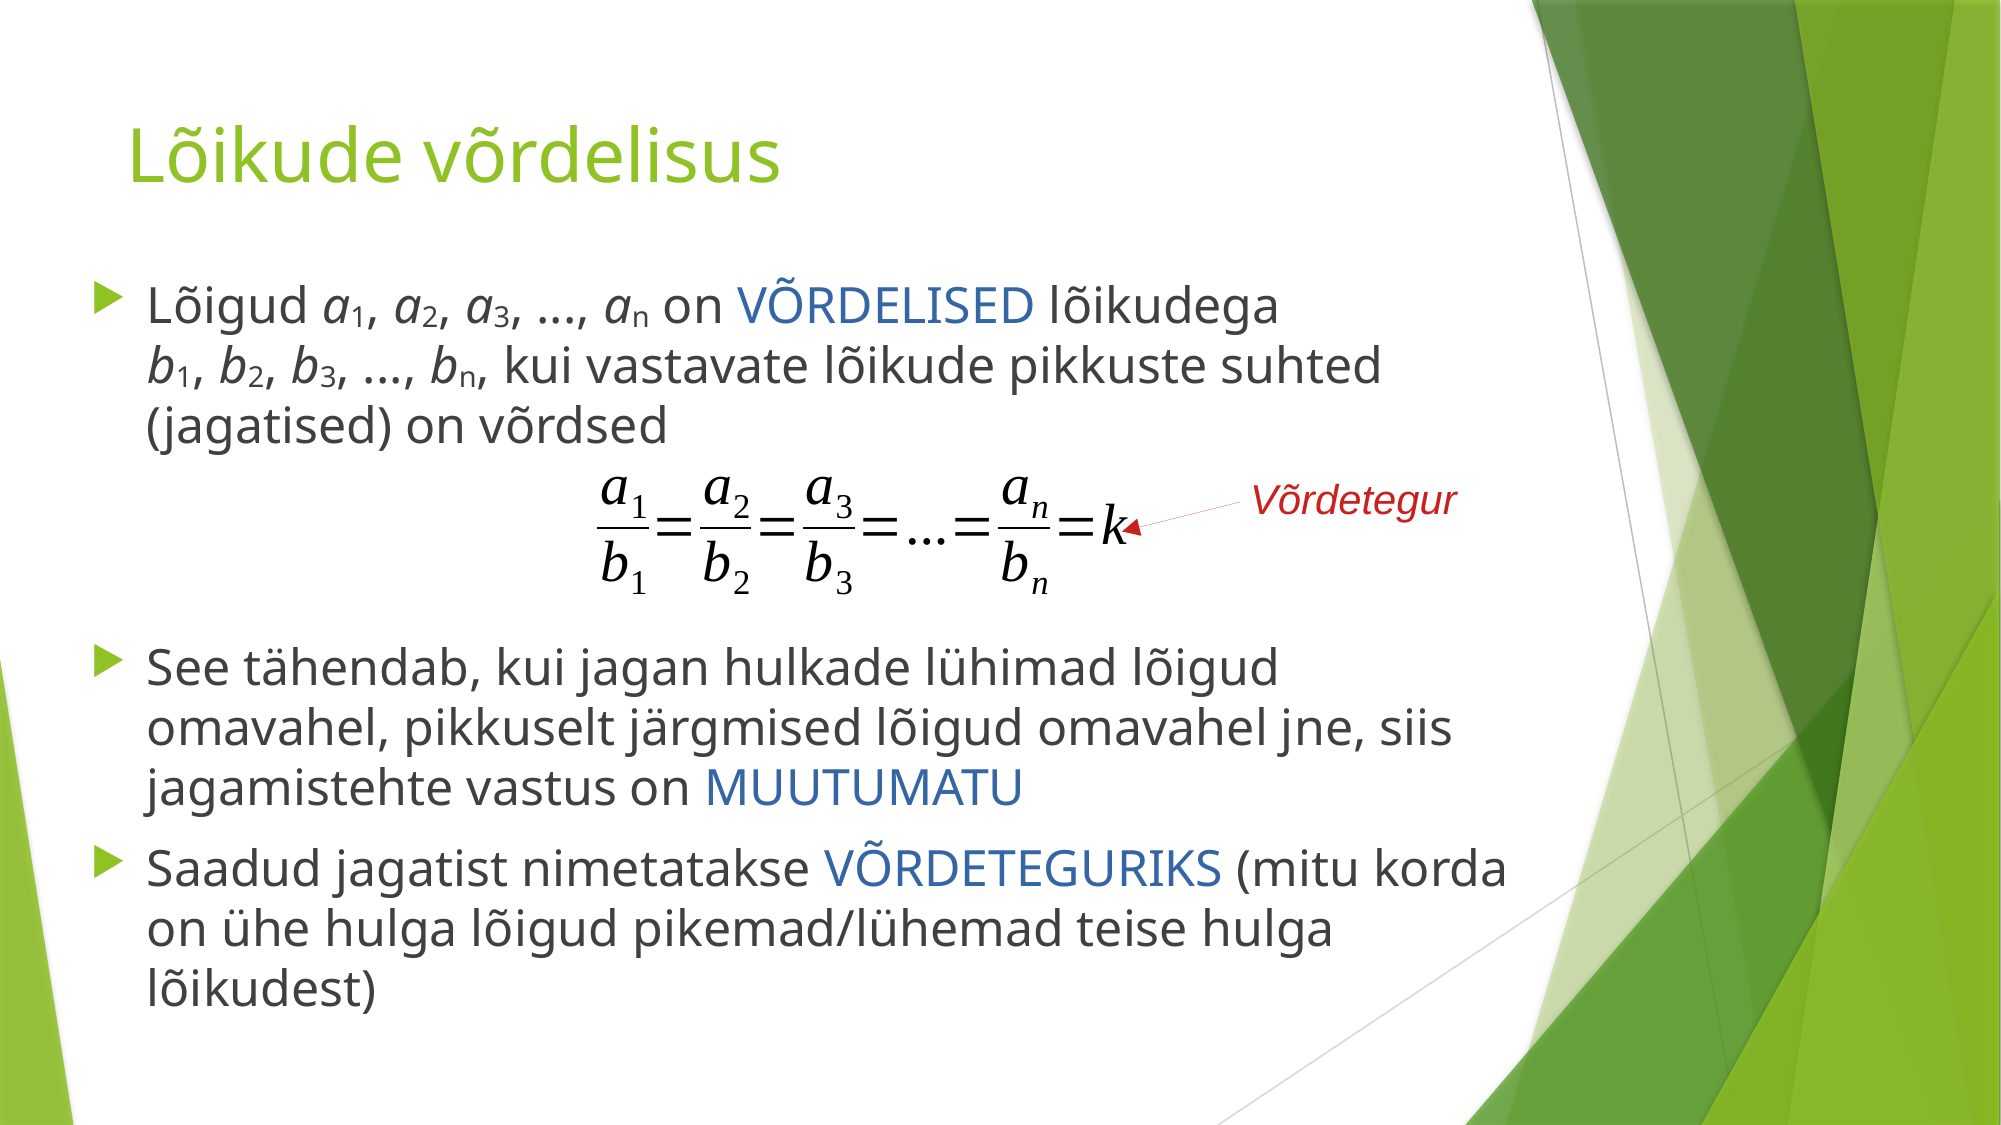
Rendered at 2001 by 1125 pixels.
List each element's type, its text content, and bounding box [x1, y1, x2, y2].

list Lõigud a1, a2, a3, ..., an on VÕRDELISED lõikudega b1, b2, b3, ..., bn, kui vastavate lõikude pikkuste suhted (jagatised) on võrdsed See tähendab, kui jagan hulkade lühimad lõigud omavahel, pikkuselt järgmised lõigud omavahel jne, siis jagamistehte vastus on MUUTUMATU Saadud jagatist nimetatakse VÕRDETEGURIKS (mitu korda on ühe hulga lõigud pikemad/lühemad teise hulga lõikudest) [75, 265, 1536, 1063]
title Lõikude võrdelisus [111, 99, 1522, 265]
text_box Võrdetegur [1235, 469, 1472, 531]
chart [590, 453, 1138, 603]
